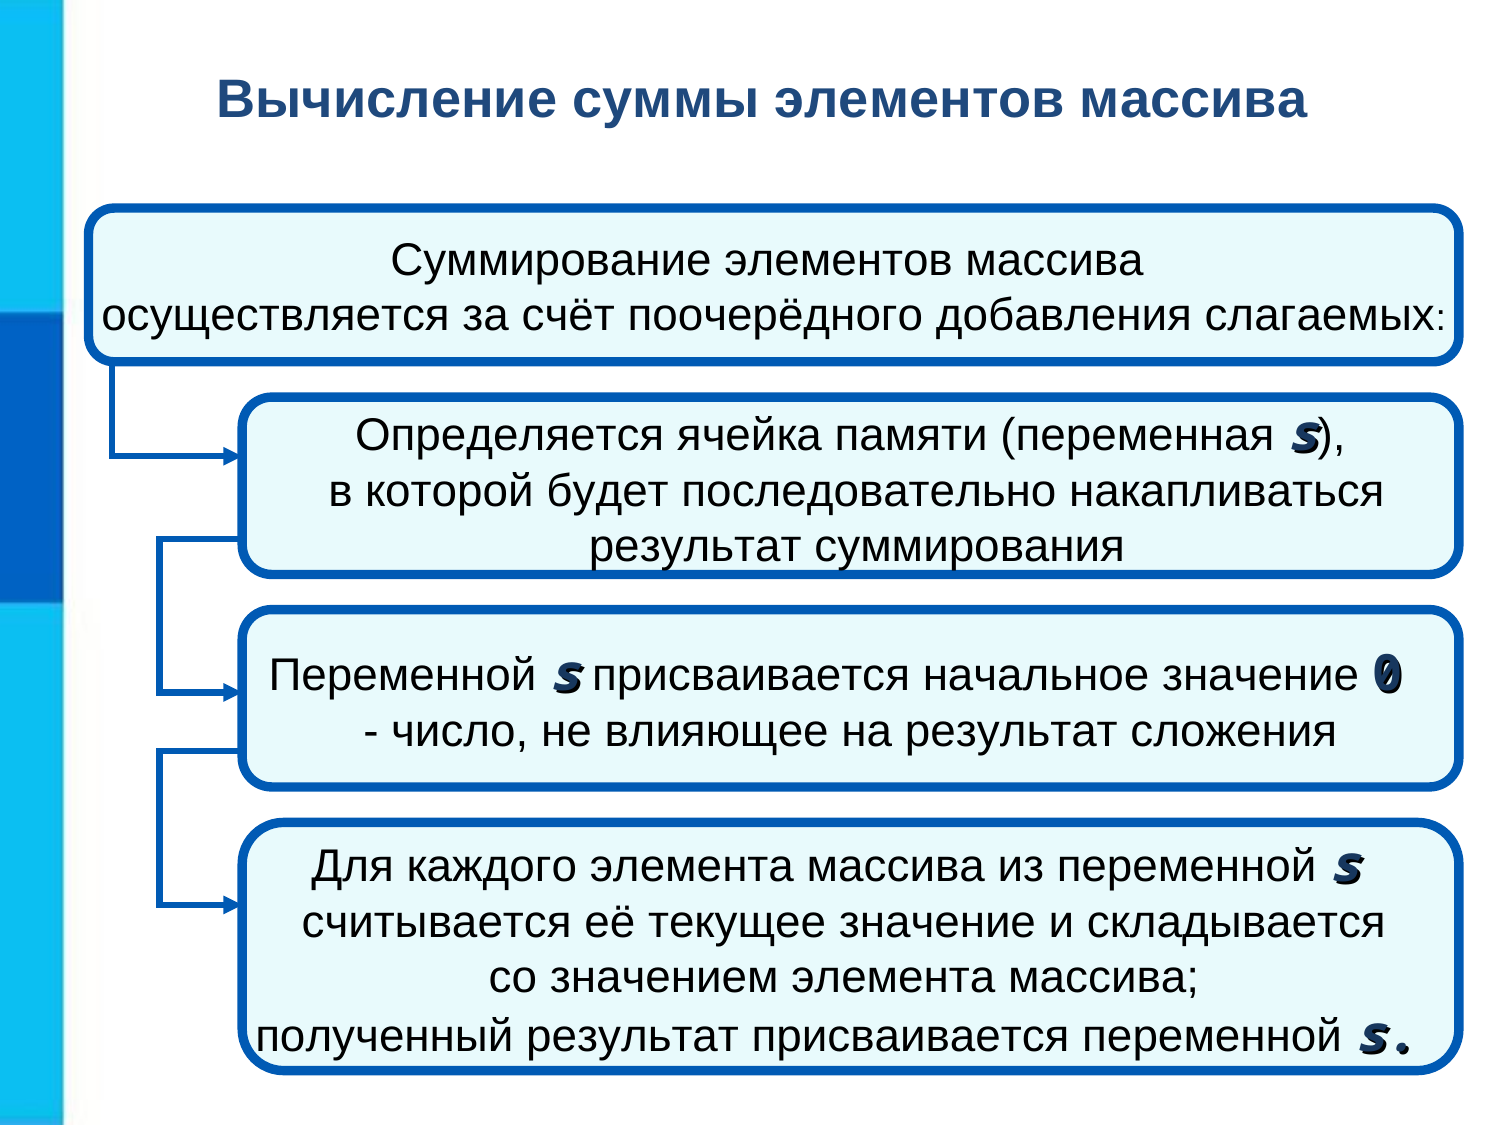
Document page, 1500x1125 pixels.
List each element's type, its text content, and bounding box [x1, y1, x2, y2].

text_box Определяется ячейка памяти (переменная s), в которой будет последовательно накапливаться результат суммирования [242, 397, 1459, 575]
text_box Переменной s присваивается начальное значение 0 - число, не влияющее на результат сложения [242, 609, 1459, 787]
text_box Суммирование элементов массива осуществляется за счёт поочерёдного добавления слагаемых: [88, 208, 1459, 362]
text_box Для каждого элемента массива из переменной s считывается её текущее значение и складывается со значением элемента массива; полученный результат присваивается переменной s. [242, 822, 1459, 1071]
text_box Вычисление суммы элементов массива [100, 30, 1426, 173]
picture [0, 0, 1500, 1125]
